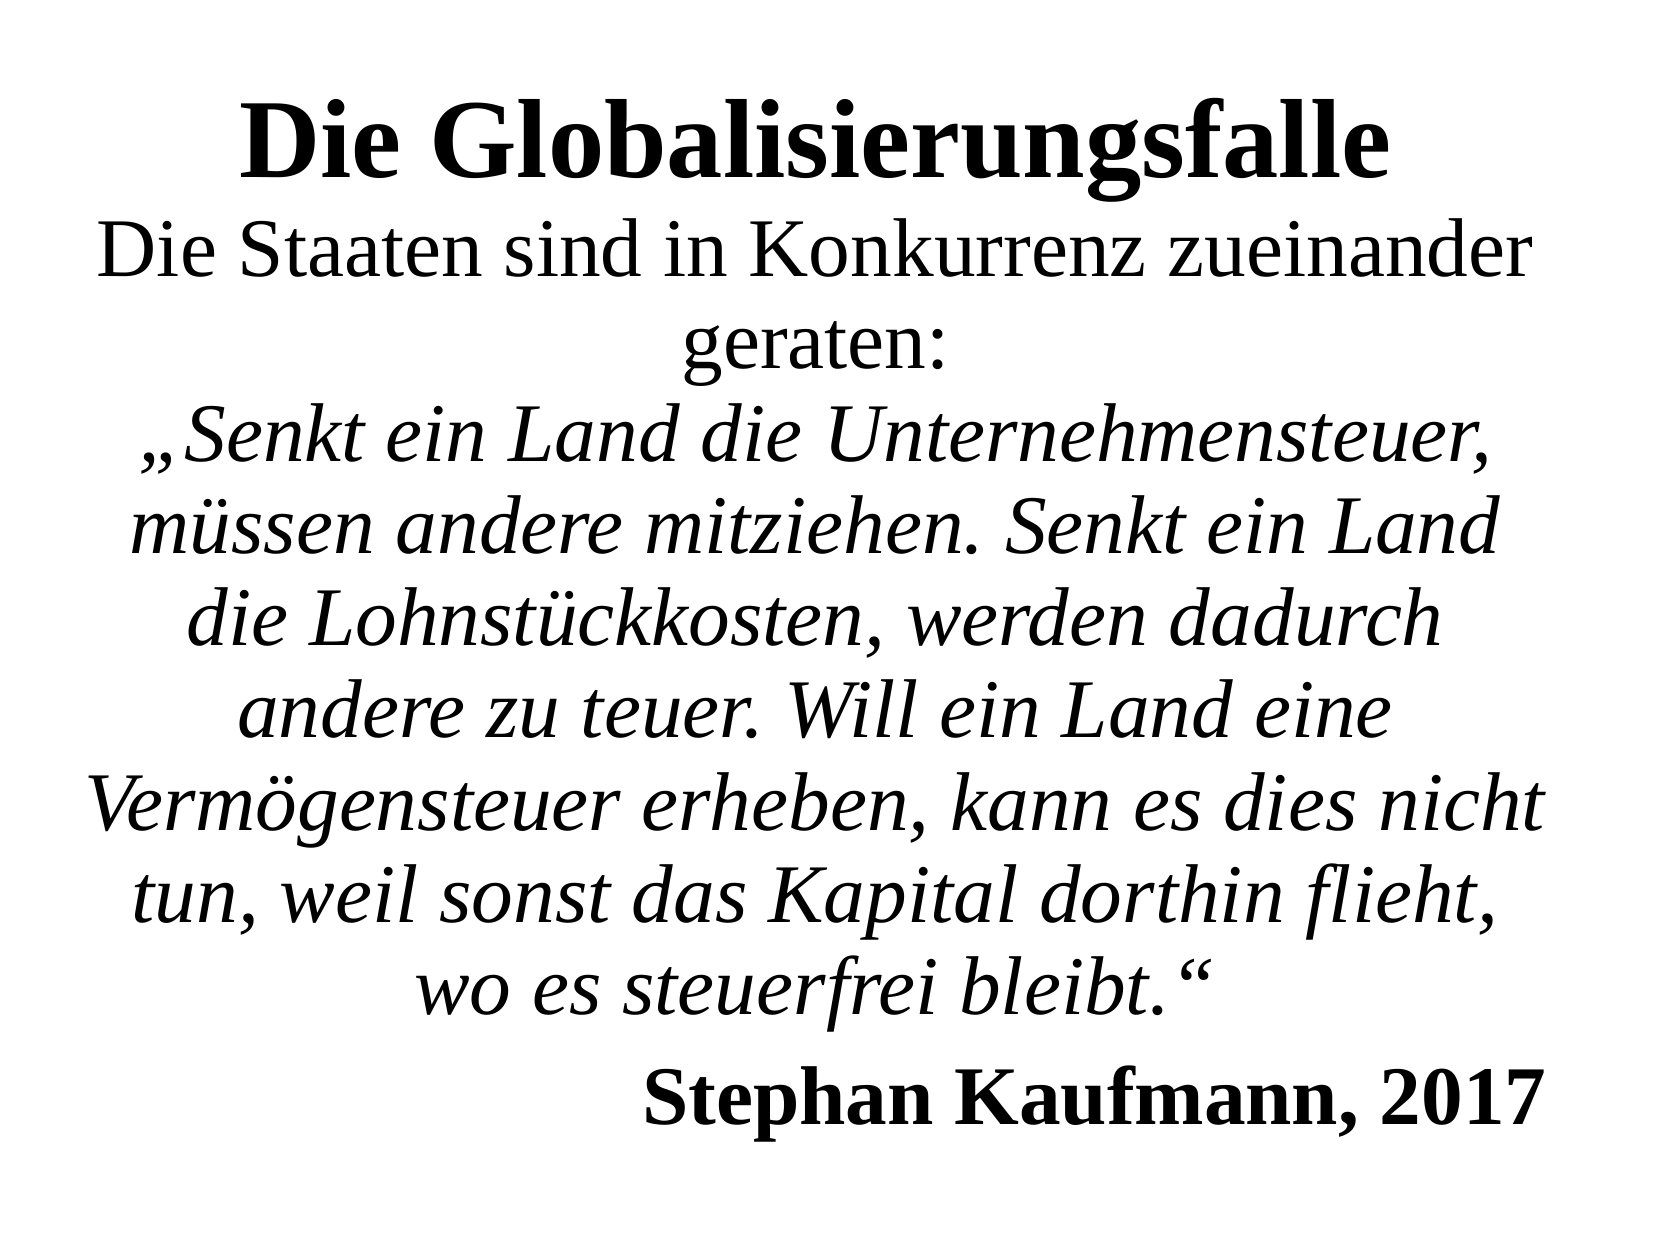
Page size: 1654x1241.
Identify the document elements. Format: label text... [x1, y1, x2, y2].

text_box Die Globalisierungsfalle Die Staaten sind in Konkurrenz zueinander geraten: „Senkt ein Land die Unternehmensteuer, müssen andere mitziehen. Senkt ein Land die Lohnstückkosten, werden dadurch andere zu teuer. Will ein Land eine Vermögensteuer erheben, kann es dies nicht tun, weil sonst das Kapital dorthin flieht, wo es steuerfrei bleibt.“ Stephan Kaufmann, 2017 [69, 70, 1582, 1153]
